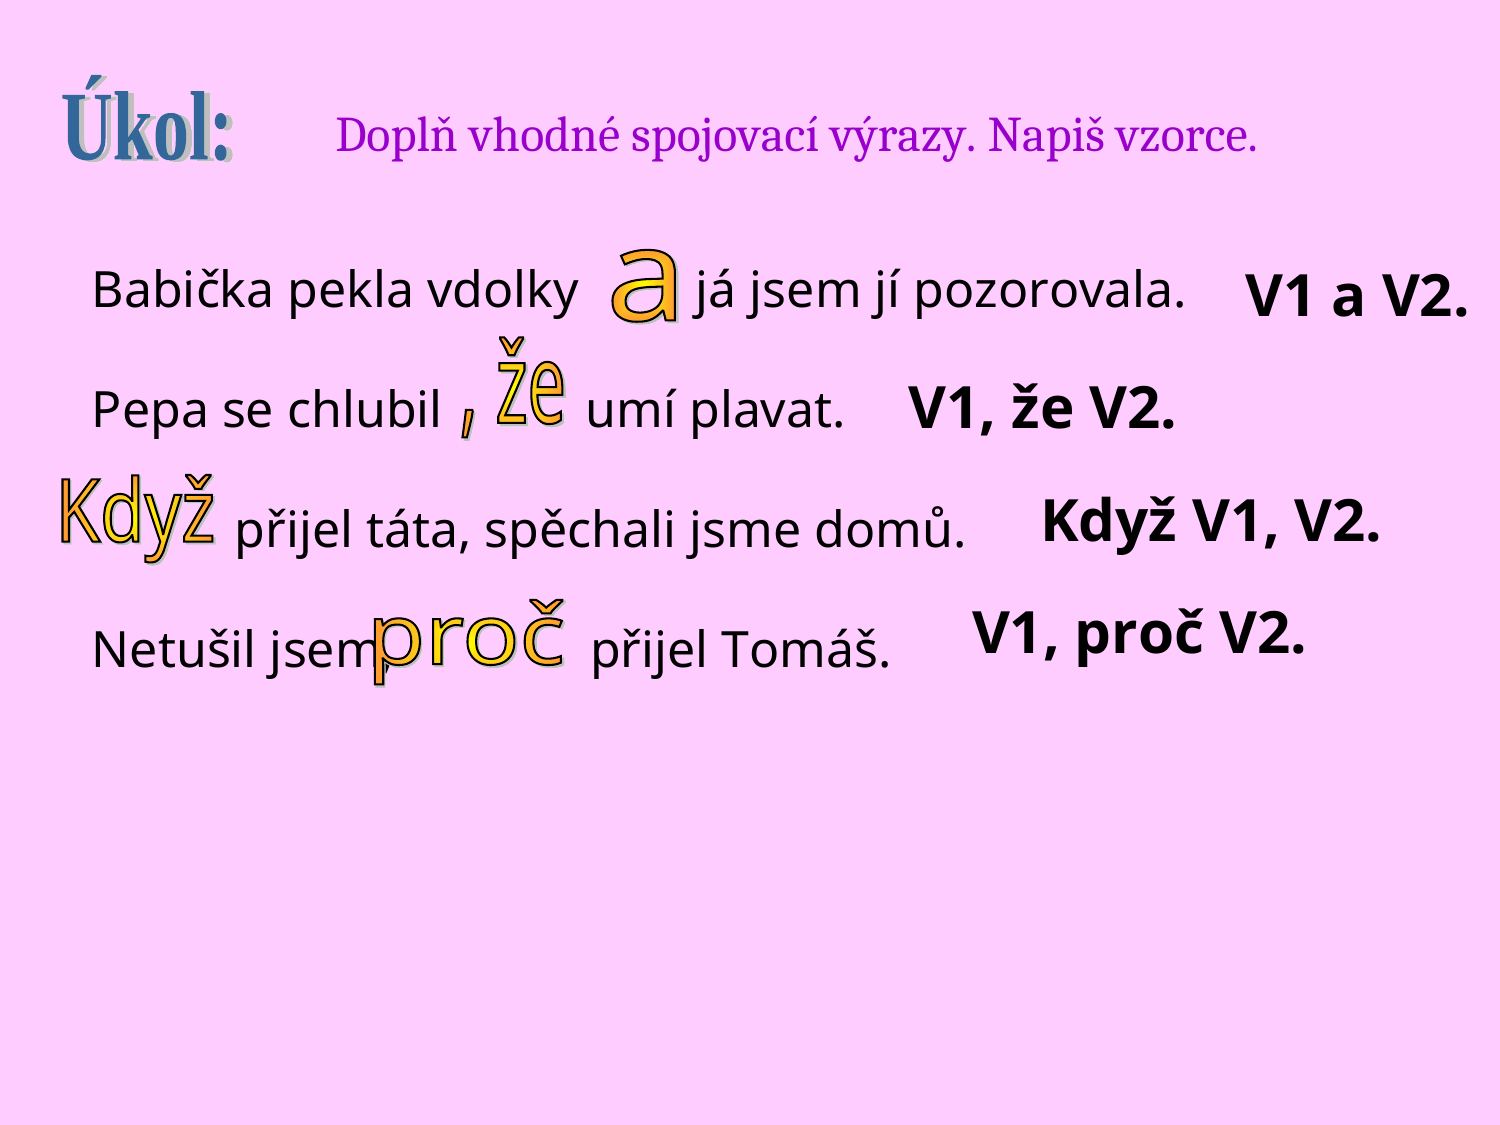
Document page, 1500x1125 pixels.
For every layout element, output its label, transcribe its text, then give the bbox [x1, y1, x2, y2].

text_box , že [498, 363, 525, 423]
text_box , že [462, 409, 473, 438]
text_box proč [433, 618, 463, 665]
text_box V1, proč V2. [957, 587, 1322, 673]
text_box , že [531, 361, 563, 425]
text_box Úkol: [85, 74, 102, 90]
text_box proč [524, 618, 562, 666]
text_box proč [530, 599, 563, 614]
text_box Úkol: [214, 144, 227, 161]
text_box Když [184, 494, 213, 542]
text_box Když [144, 494, 182, 563]
text_box Úkol: [214, 113, 227, 130]
text_box Babička pekla vdolky já jsem jí pozorovala. Pepa se chlubil umí plavat. přijel táta, spěchali jsme domů. Netušil jsem, přijel Tomáš. [77, 249, 1204, 686]
text_box proč [374, 618, 420, 685]
text_box Když [62, 479, 101, 542]
text_box Když V1, V2. [1025, 474, 1398, 561]
text_box Doplň vhodné spojovací výrazy. Napiš vzorce. [309, 93, 1274, 170]
text_box proč [467, 618, 515, 666]
text_box , že [500, 337, 524, 356]
text_box Úkol: [114, 91, 153, 160]
text_box V1, že V2. [894, 362, 1193, 448]
text_box Když [104, 475, 139, 543]
text_box Když [186, 474, 211, 489]
text_box Úkol: [62, 94, 111, 161]
text_box Úkol: [190, 91, 208, 160]
text_box V1 a V2. [1230, 249, 1485, 336]
text_box Úkol: [155, 112, 187, 161]
text_box a [612, 249, 675, 322]
